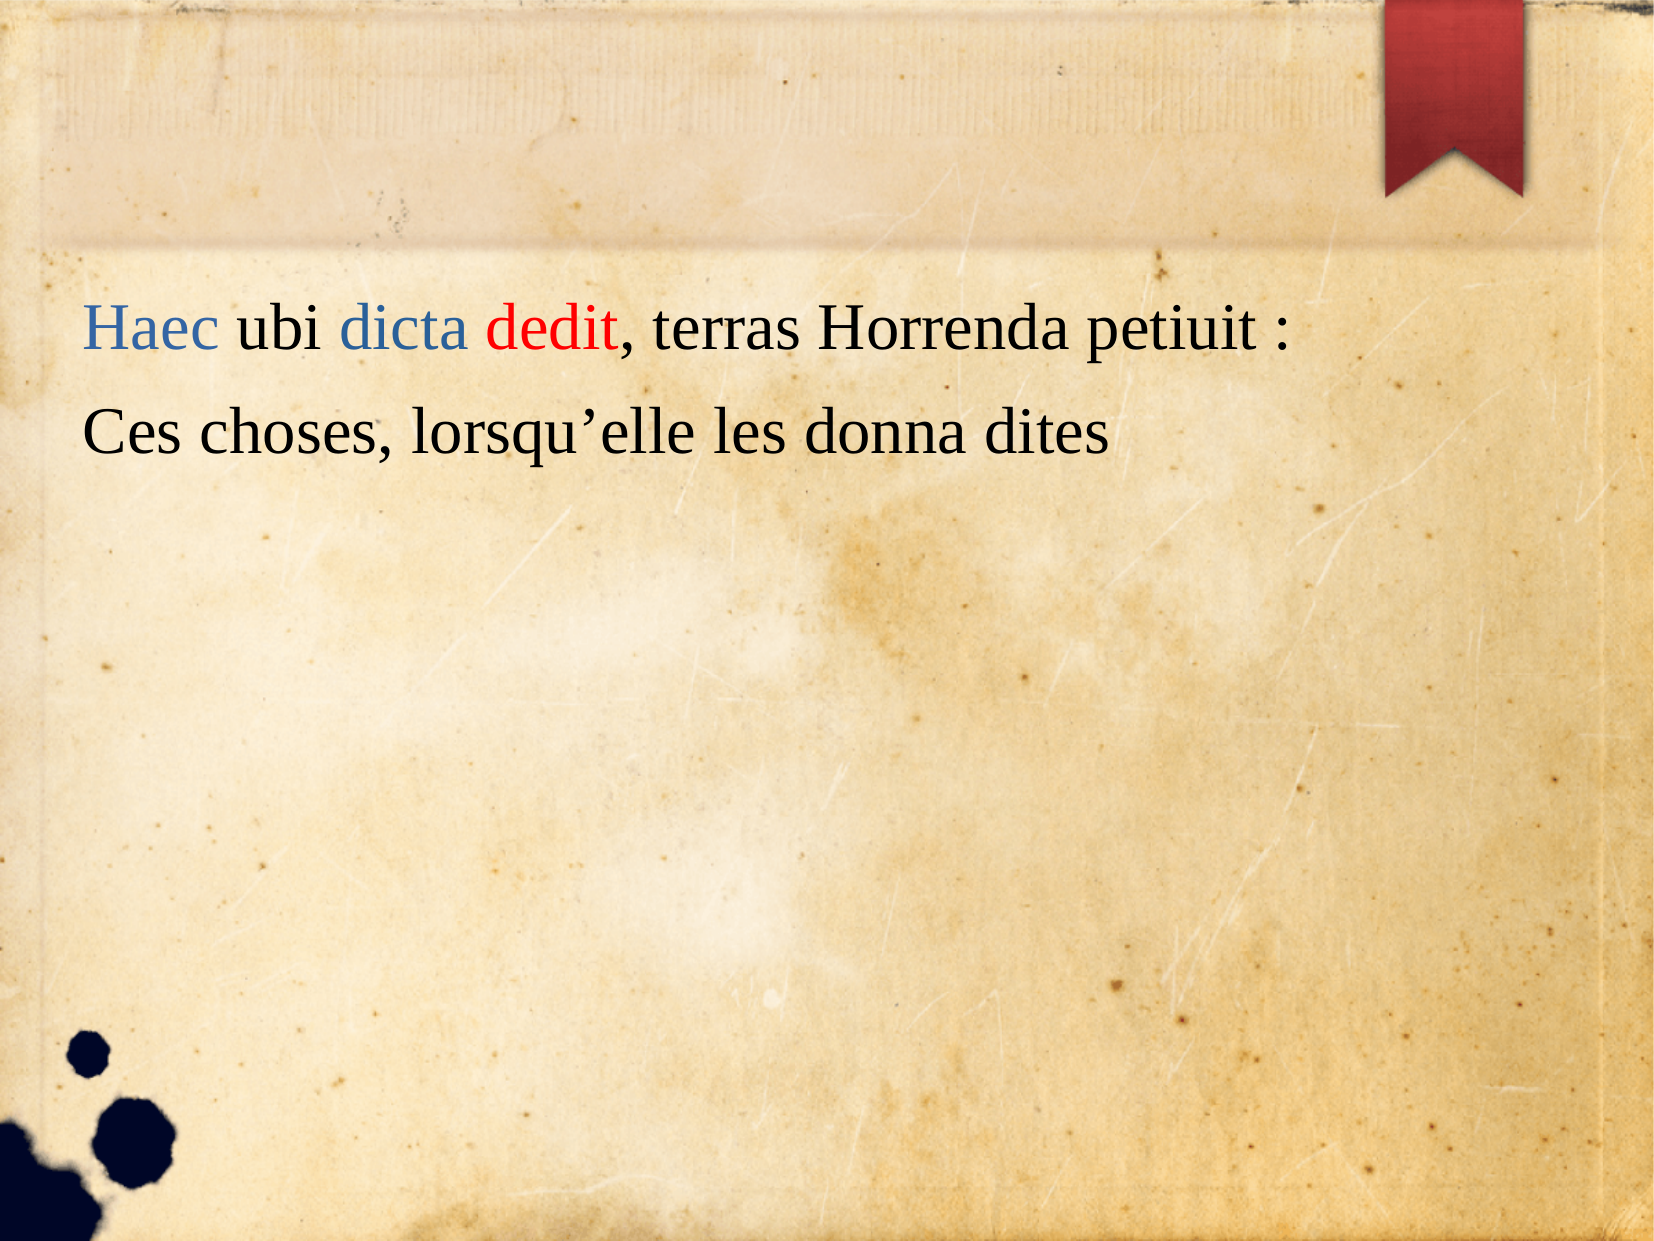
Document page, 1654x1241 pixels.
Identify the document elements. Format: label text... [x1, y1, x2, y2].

picture [0, 0, 1654, 1241]
list Haec ubi dicta dedit, terras Horrenda petiuit : Ces choses, lorsqu’elle les donna dites [82, 290, 1538, 1010]
